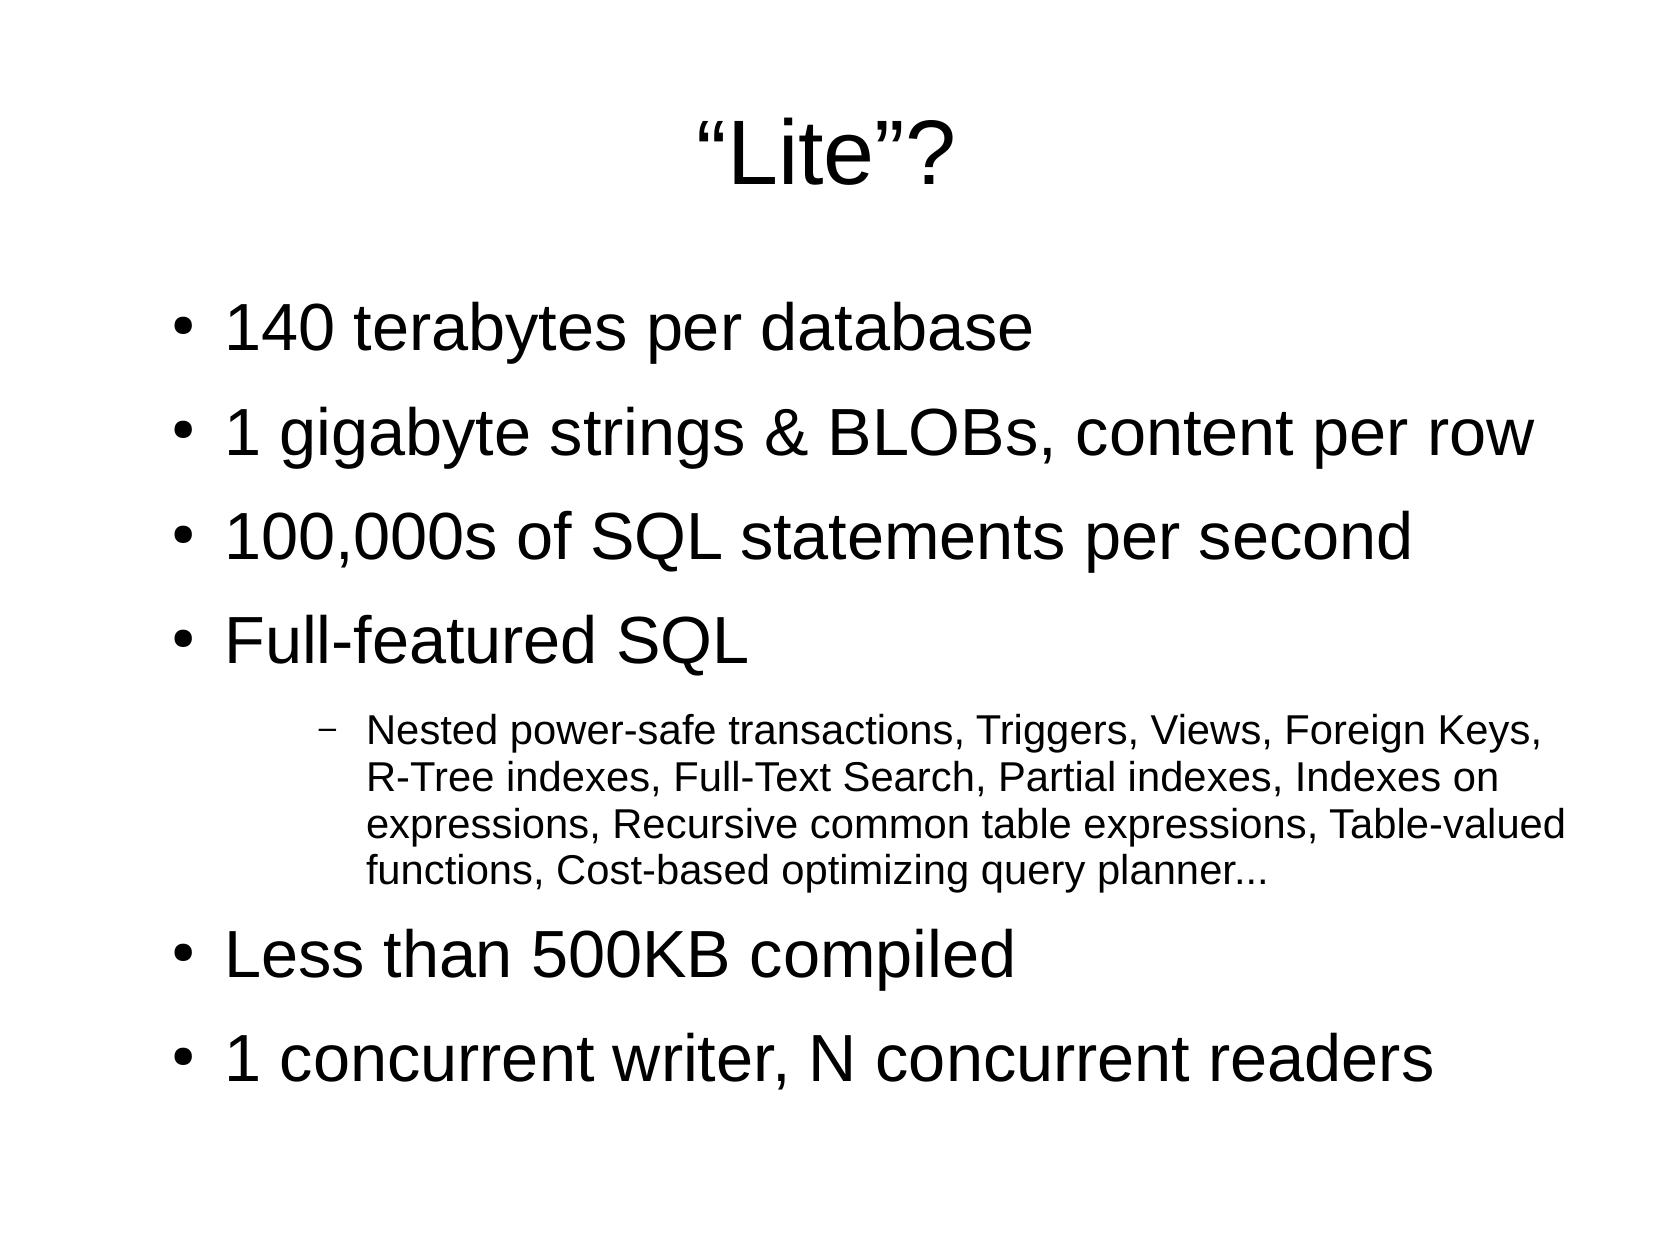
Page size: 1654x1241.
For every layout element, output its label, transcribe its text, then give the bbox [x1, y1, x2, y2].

list 140 terabytes per database 1 gigabyte strings & BLOBs, content per row 100,000s of SQL statements per second Full-featured SQL Nested power-safe transactions, Triggers, Views, Foreign Keys, R-Tree indexes, Full-Text Search, Partial indexes, Indexes on expressions, Recursive common table expressions, Table-valued functions, Cost-based optimizing query planner... Less than 500KB compiled 1 concurrent writer, N concurrent readers [82, 290, 1571, 1113]
title “Lite”? [82, 49, 1571, 257]
